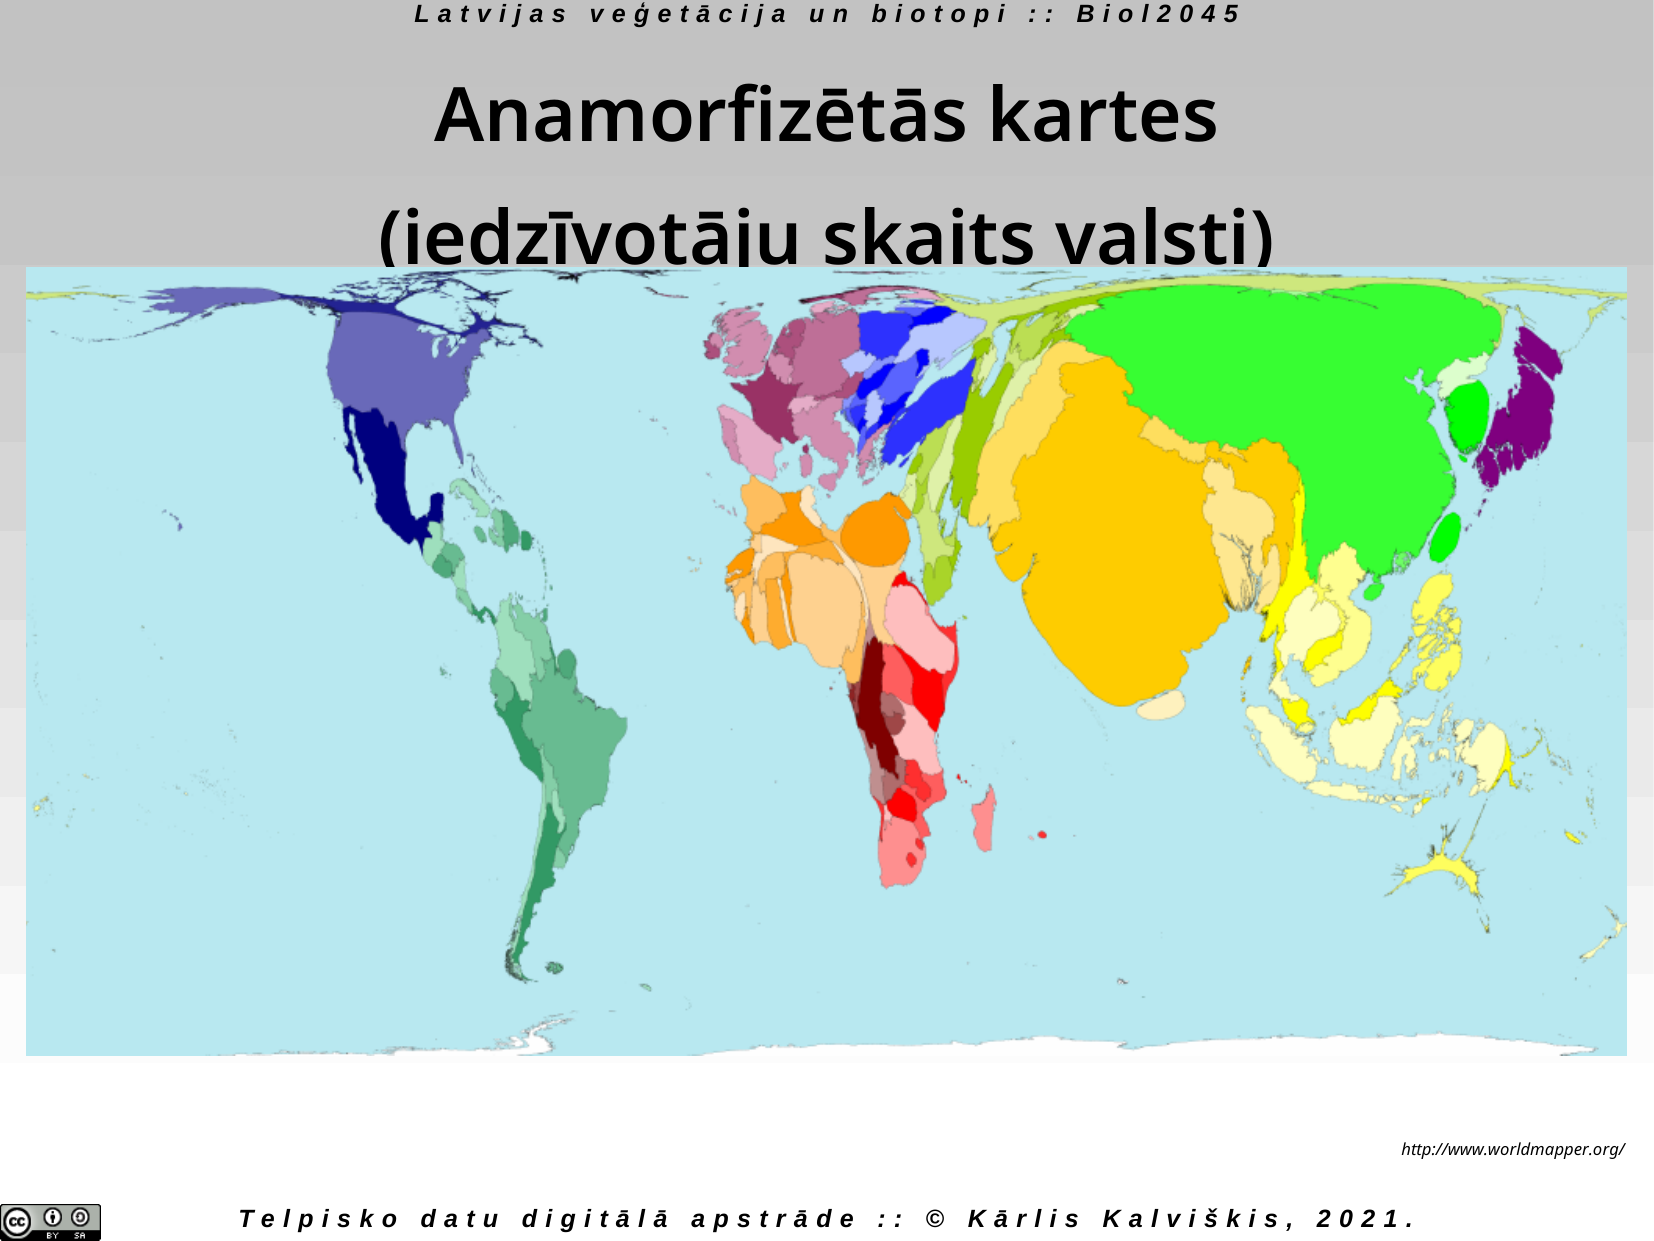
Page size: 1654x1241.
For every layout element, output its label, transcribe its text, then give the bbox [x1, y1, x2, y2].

title Anamorfizētās kartes (iedzīvotāju skaits valsti) [29, 40, 1625, 267]
picture [0, 0, 1654, 1241]
text_box http://www.worldmapper.org/ [1400, 1140, 1626, 1161]
